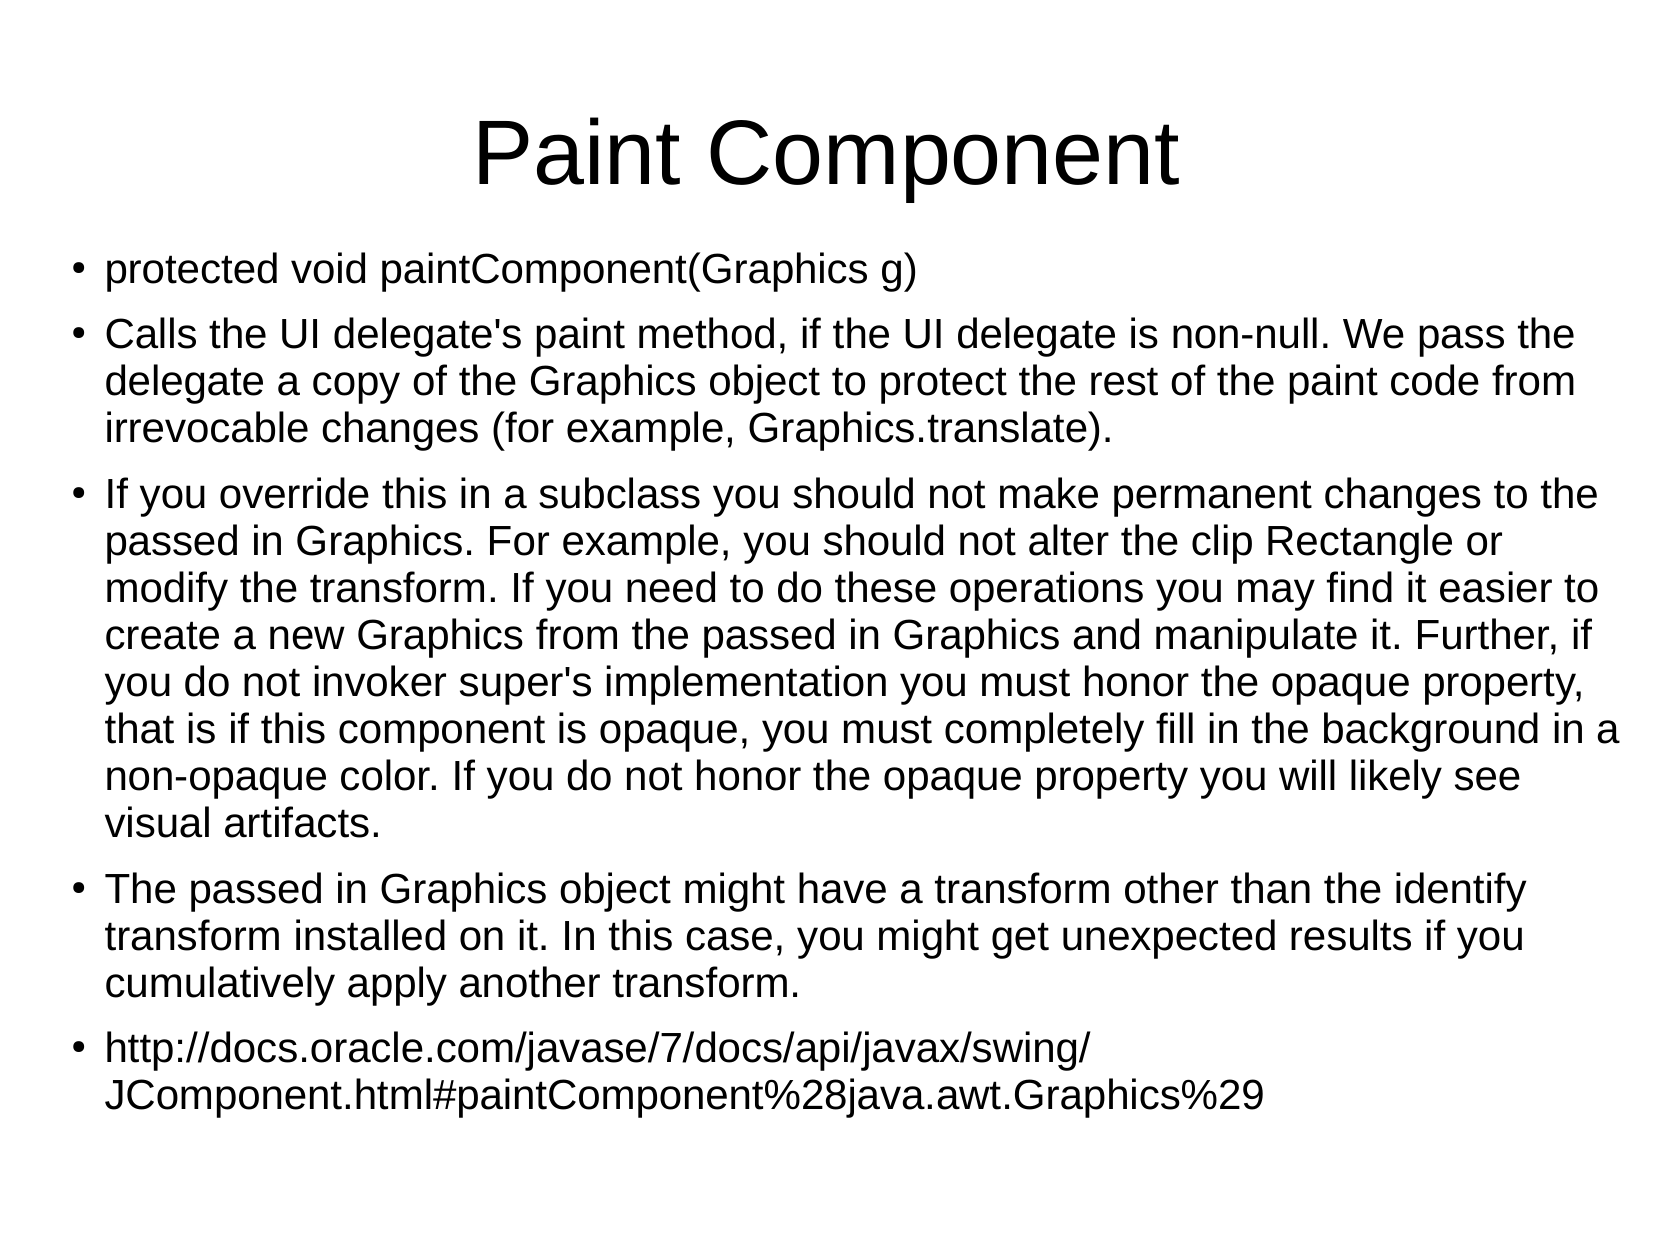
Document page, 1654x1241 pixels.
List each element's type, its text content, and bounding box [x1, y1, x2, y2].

list protected void paintComponent(Graphics g) Calls the UI delegate's paint method, if the UI delegate is non-null. We pass the delegate a copy of the Graphics object to protect the rest of the paint code from irrevocable changes (for example, Graphics.translate). If you override this in a subclass you should not make permanent changes to the passed in Graphics. For example, you should not alter the clip Rectangle or modify the transform. If you need to do these operations you may find it easier to create a new Graphics from the passed in Graphics and manipulate it. Further, if you do not invoker super's implementation you must honor the opaque property, that is if this component is opaque, you must completely fill in the background in a non-opaque color. If you do not honor the opaque property you will likely see visual artifacts. The passed in Graphics object might have a transform other than the identify transform installed on it. In this case, you might get unexpected results if you cumulatively apply another transform. http://docs.oracle.com/javase/7/docs/api/javax/swing/JComponent.html#paintComponent%28java.awt.Graphics%29 [60, 245, 1636, 1126]
title Paint Component [82, 49, 1571, 245]
